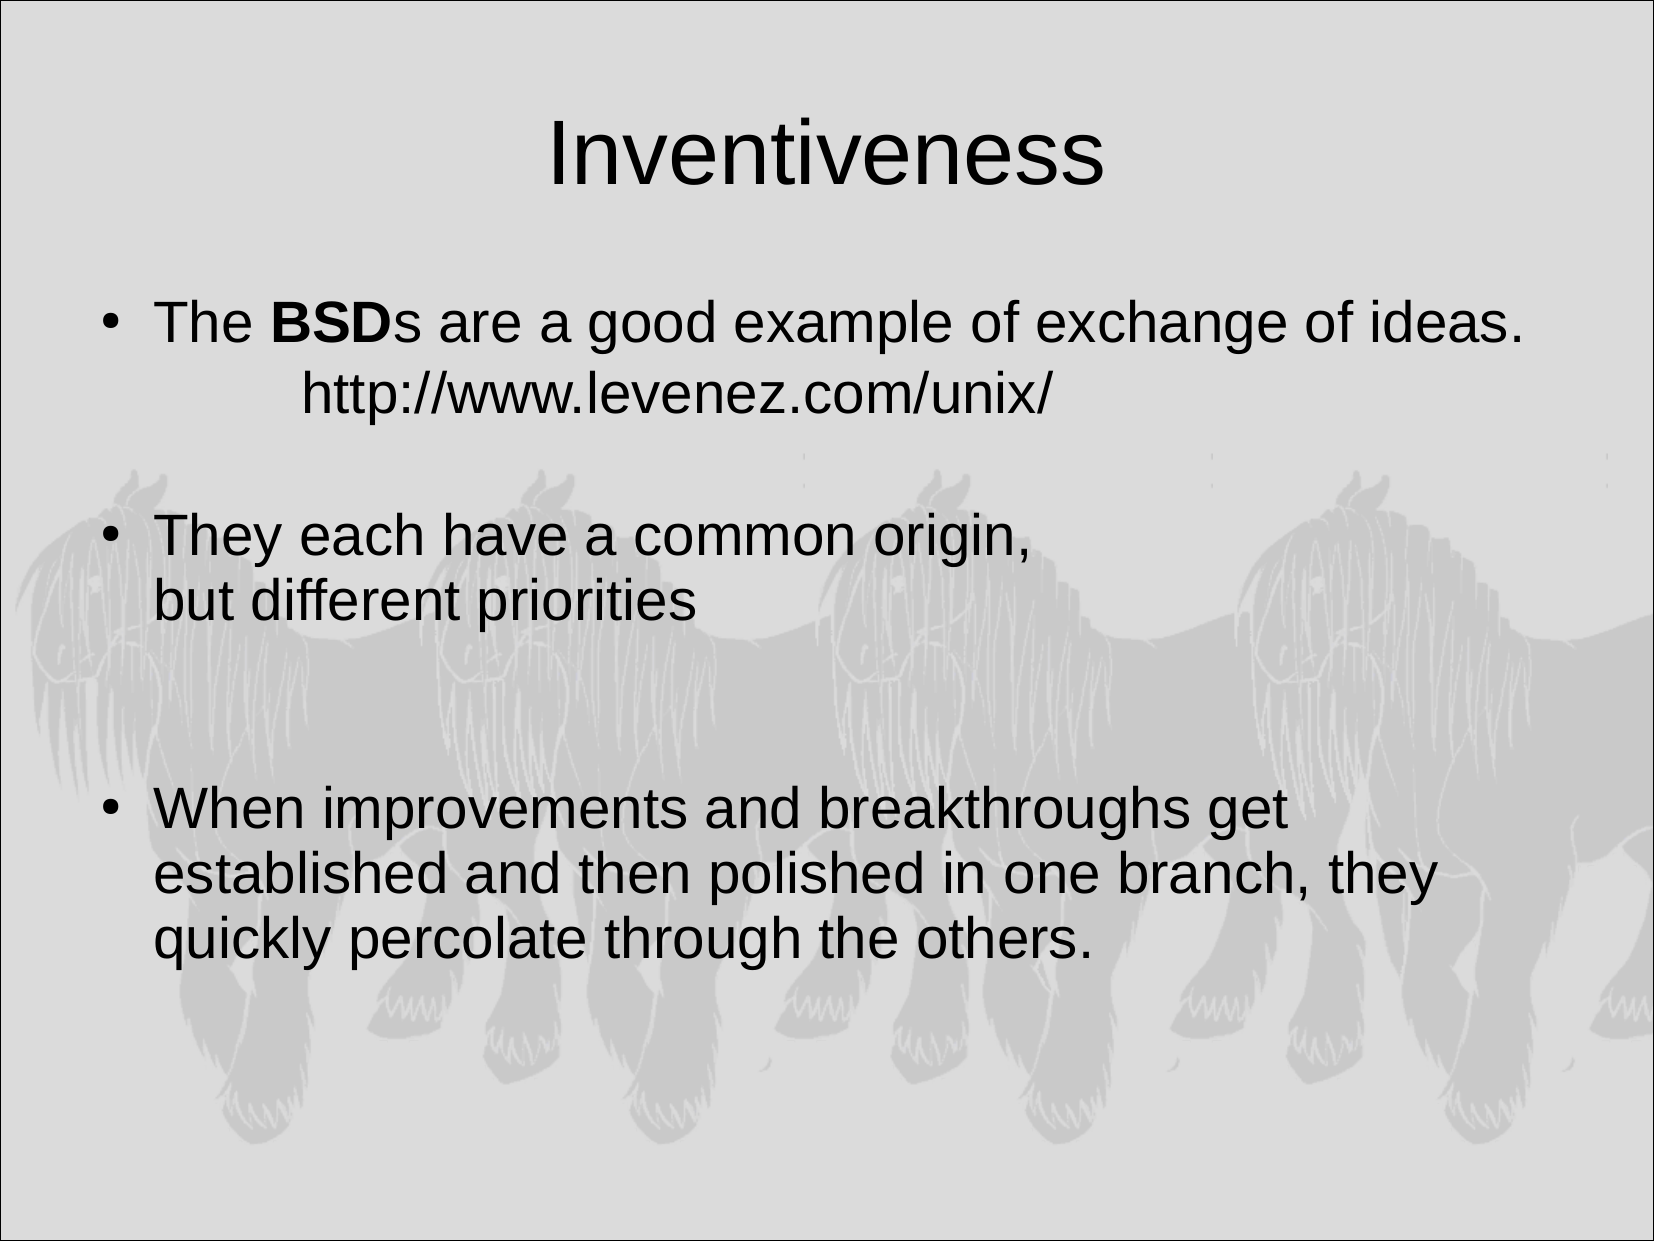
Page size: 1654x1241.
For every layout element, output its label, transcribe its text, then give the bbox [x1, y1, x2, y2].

title Inventiveness [82, 49, 1571, 257]
list The BSDs are a good example of exchange of ideas. http://www.levenez.com/unix/ They each have a common origin, but different priorities When improvements and breakthroughs get established and then polished in one branch, they quickly percolate through the others. [82, 290, 1571, 1094]
